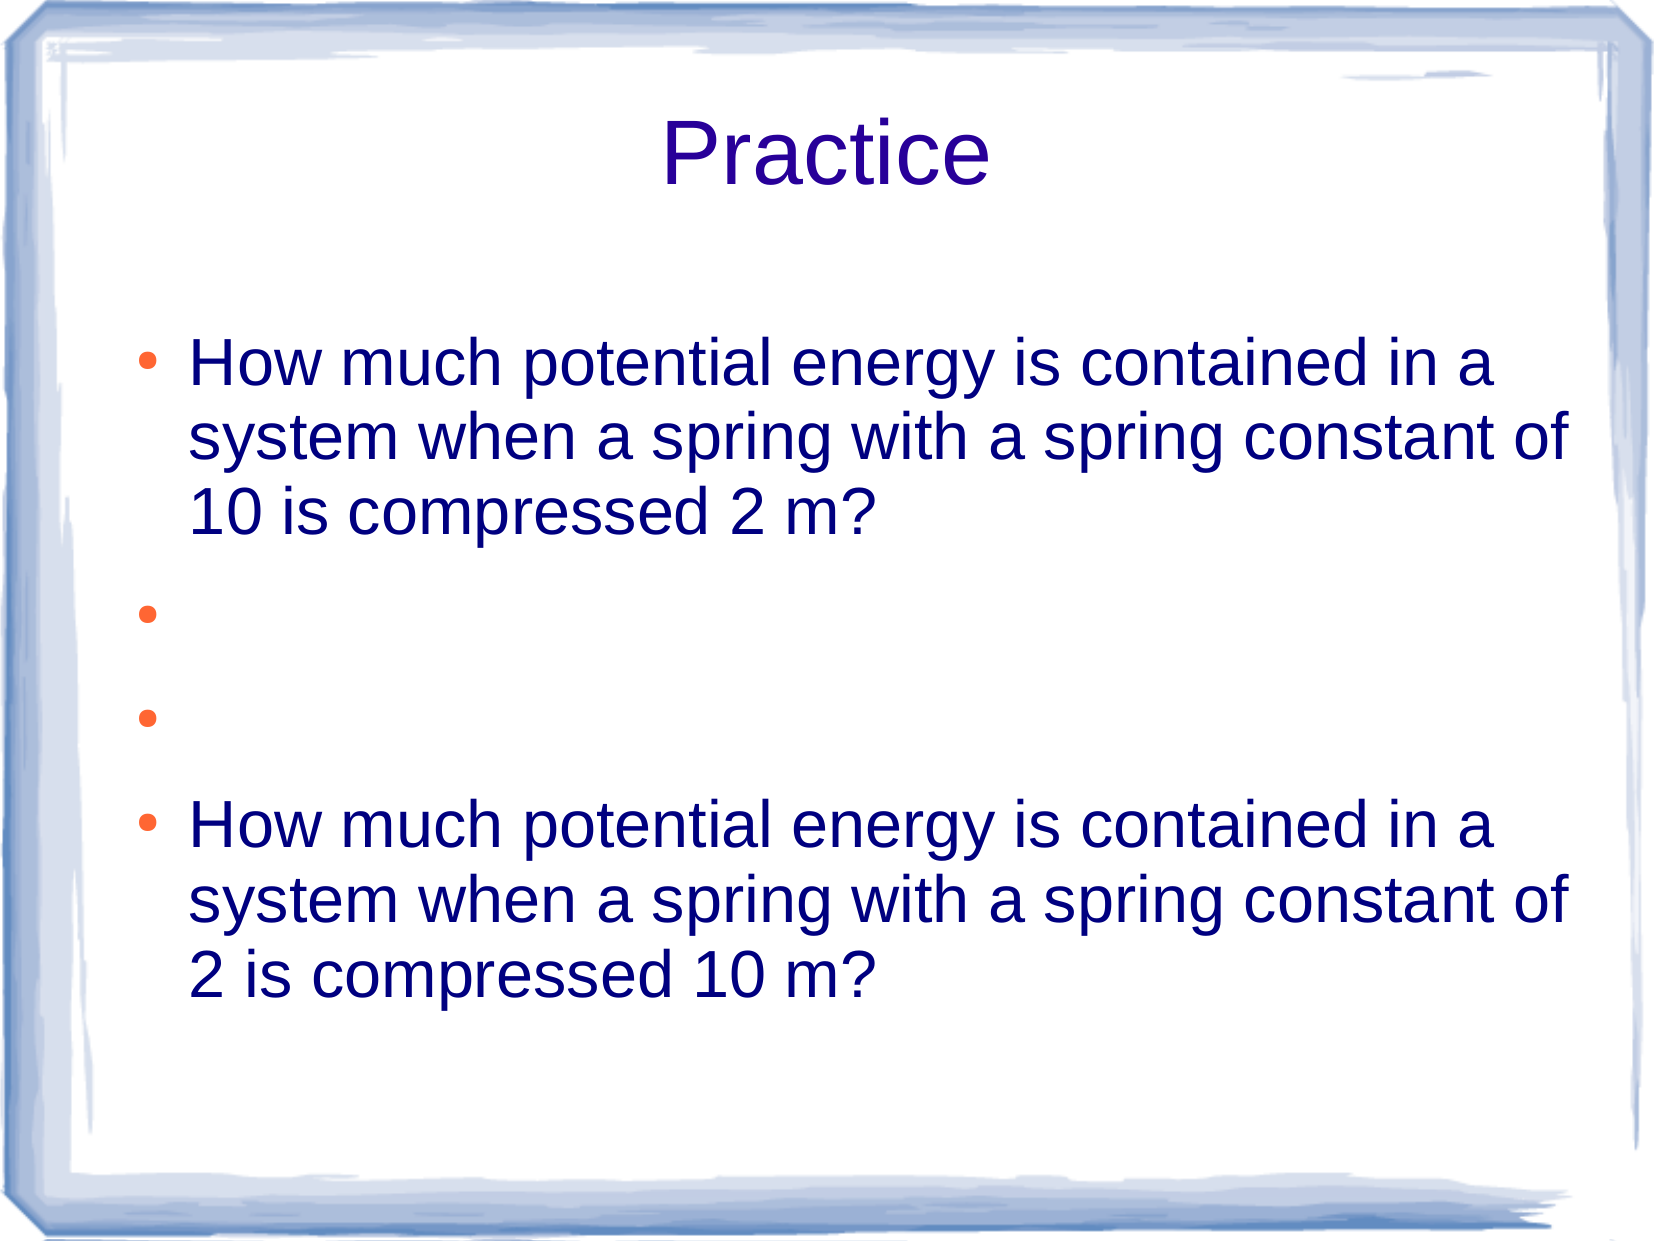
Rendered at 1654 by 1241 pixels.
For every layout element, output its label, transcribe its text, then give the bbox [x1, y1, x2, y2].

title Practice [82, 56, 1571, 250]
picture [0, 0, 1654, 1241]
list How much potential energy is contained in a system when a spring with a spring constant of 10 is compressed 2 m? How much potential energy is contained in a system when a spring with a spring constant of 2 is compressed 10 m? [118, 324, 1571, 1012]
